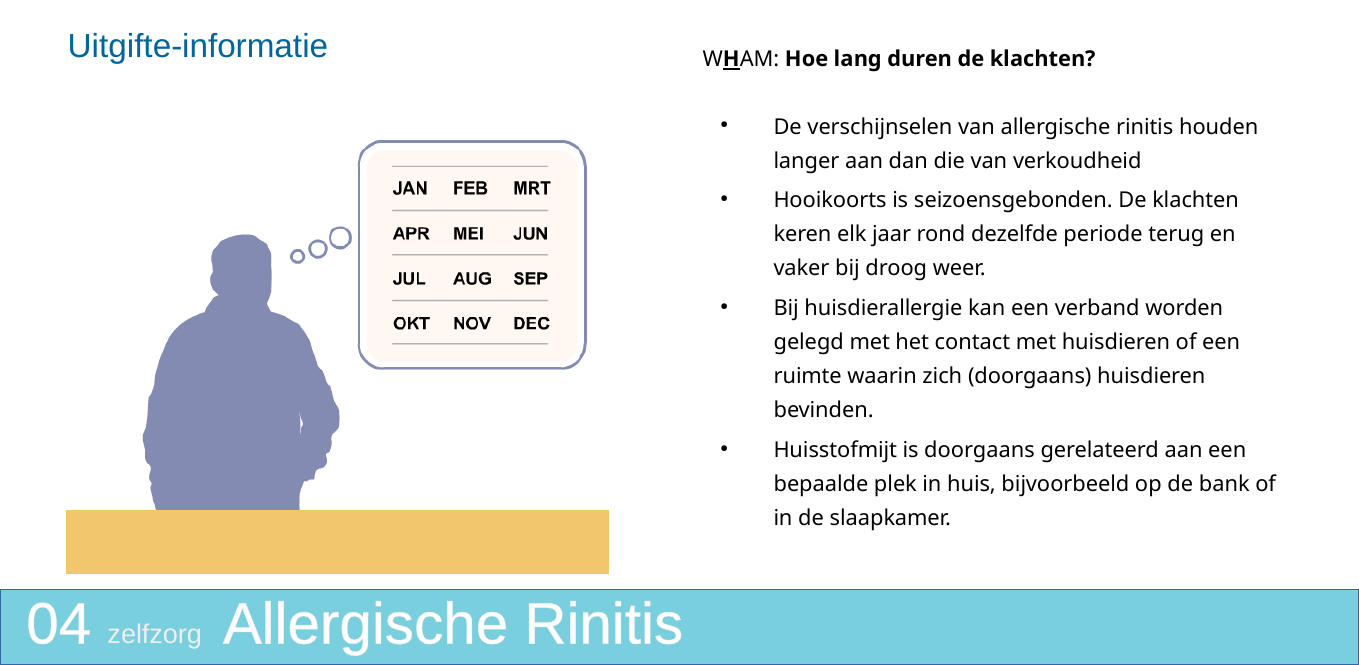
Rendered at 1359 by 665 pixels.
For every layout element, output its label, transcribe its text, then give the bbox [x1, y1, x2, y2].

text_box [0, 589, 1359, 665]
title 04 zelfzorg Allergische Rinitis [26, 590, 958, 665]
title Uitgifte-informatie [67, 27, 1291, 101]
picture [66, 118, 609, 574]
list WHAM: Hoe lang duren de klachten? De verschijnselen van allergische rinitis houden langer aan dan die van verkoudheid Hooikoorts is seizoensgebonden. De klachten keren elk jaar rond dezelfde periode terug en vaker bij droog weer. Bij huisdierallergie kan een verband worden gelegd met het contact met huisdieren of een ruimte waarin zich (doorgaans) huisdieren bevinden. Huisstofmijt is doorgaans gerelateerd aan een bepaalde plek in huis, bijvoorbeeld op de bank of in de slaapkamer. [702, 38, 1287, 589]
